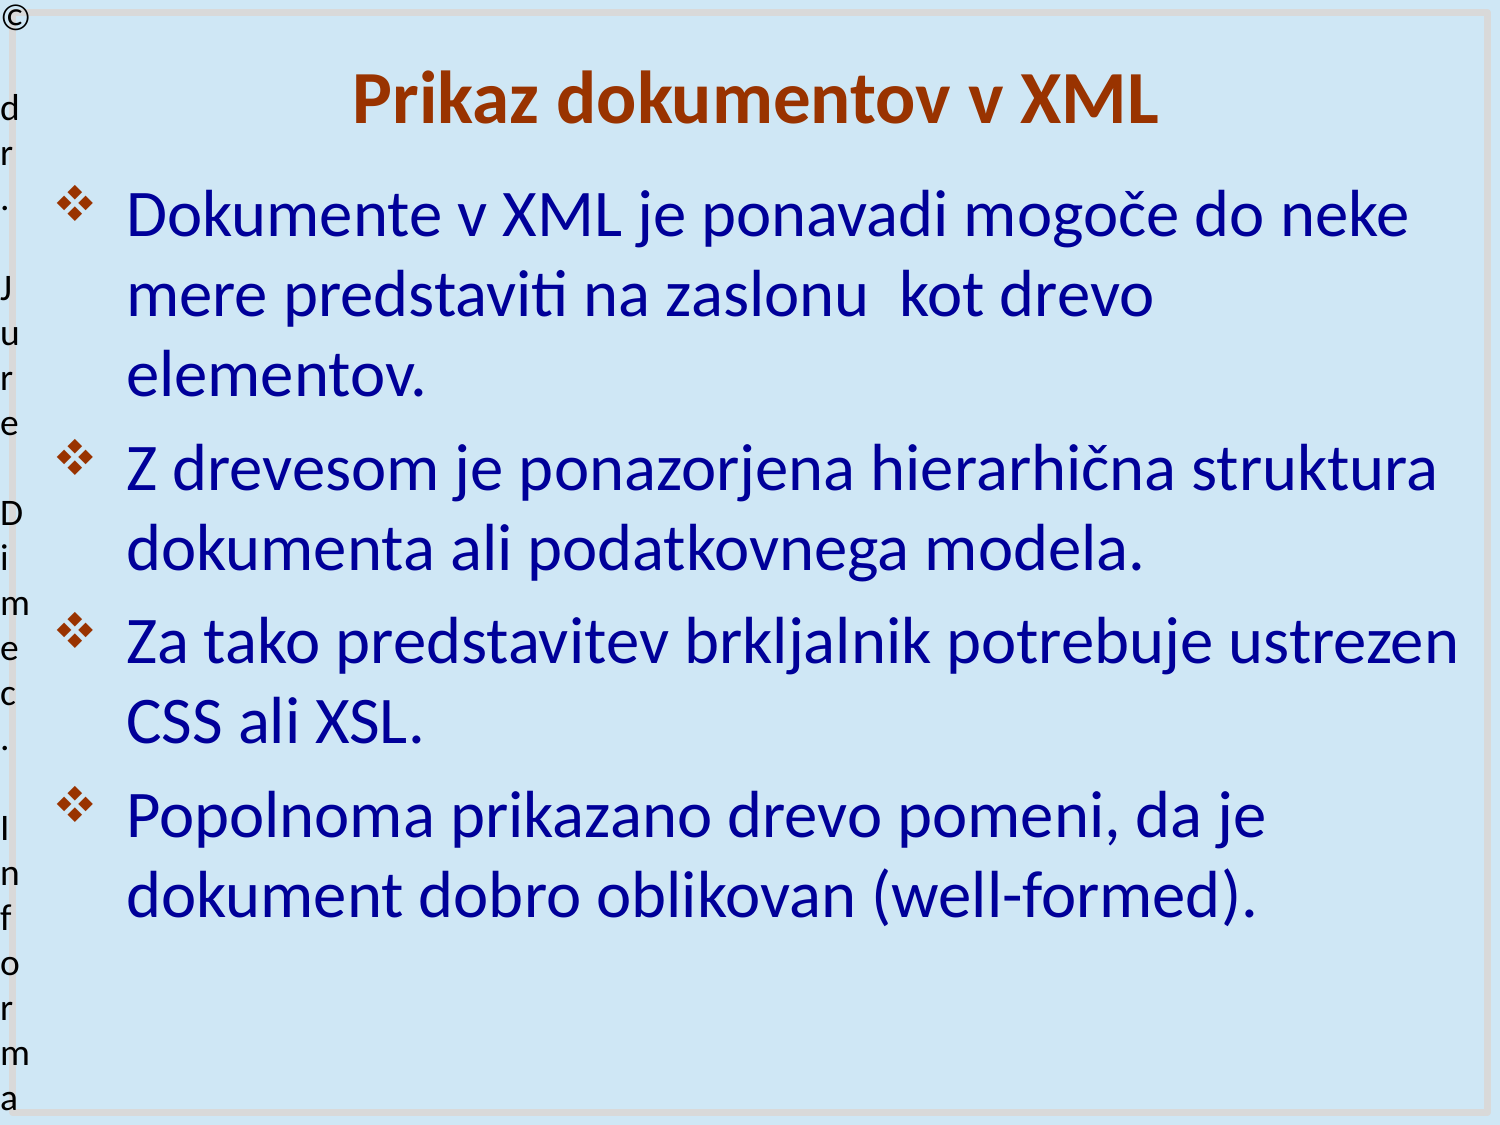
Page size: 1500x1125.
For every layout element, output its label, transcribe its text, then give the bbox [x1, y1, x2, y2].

list Dokumente v XML je ponavadi mogoče do neke mere predstaviti na zaslonu kot drevo elementov. Z drevesom je ponazorjena hierarhična struktura dokumenta ali podatkovnega modela. Za tako predstavitev brkljalnik potrebuje ustrezen CSS ali XSL. Popolnoma prikazano drevo pomeni, da je dokument dobro oblikovan (well-formed). [37, 162, 1475, 1050]
title Prikaz dokumentov v XML [37, 37, 1475, 150]
